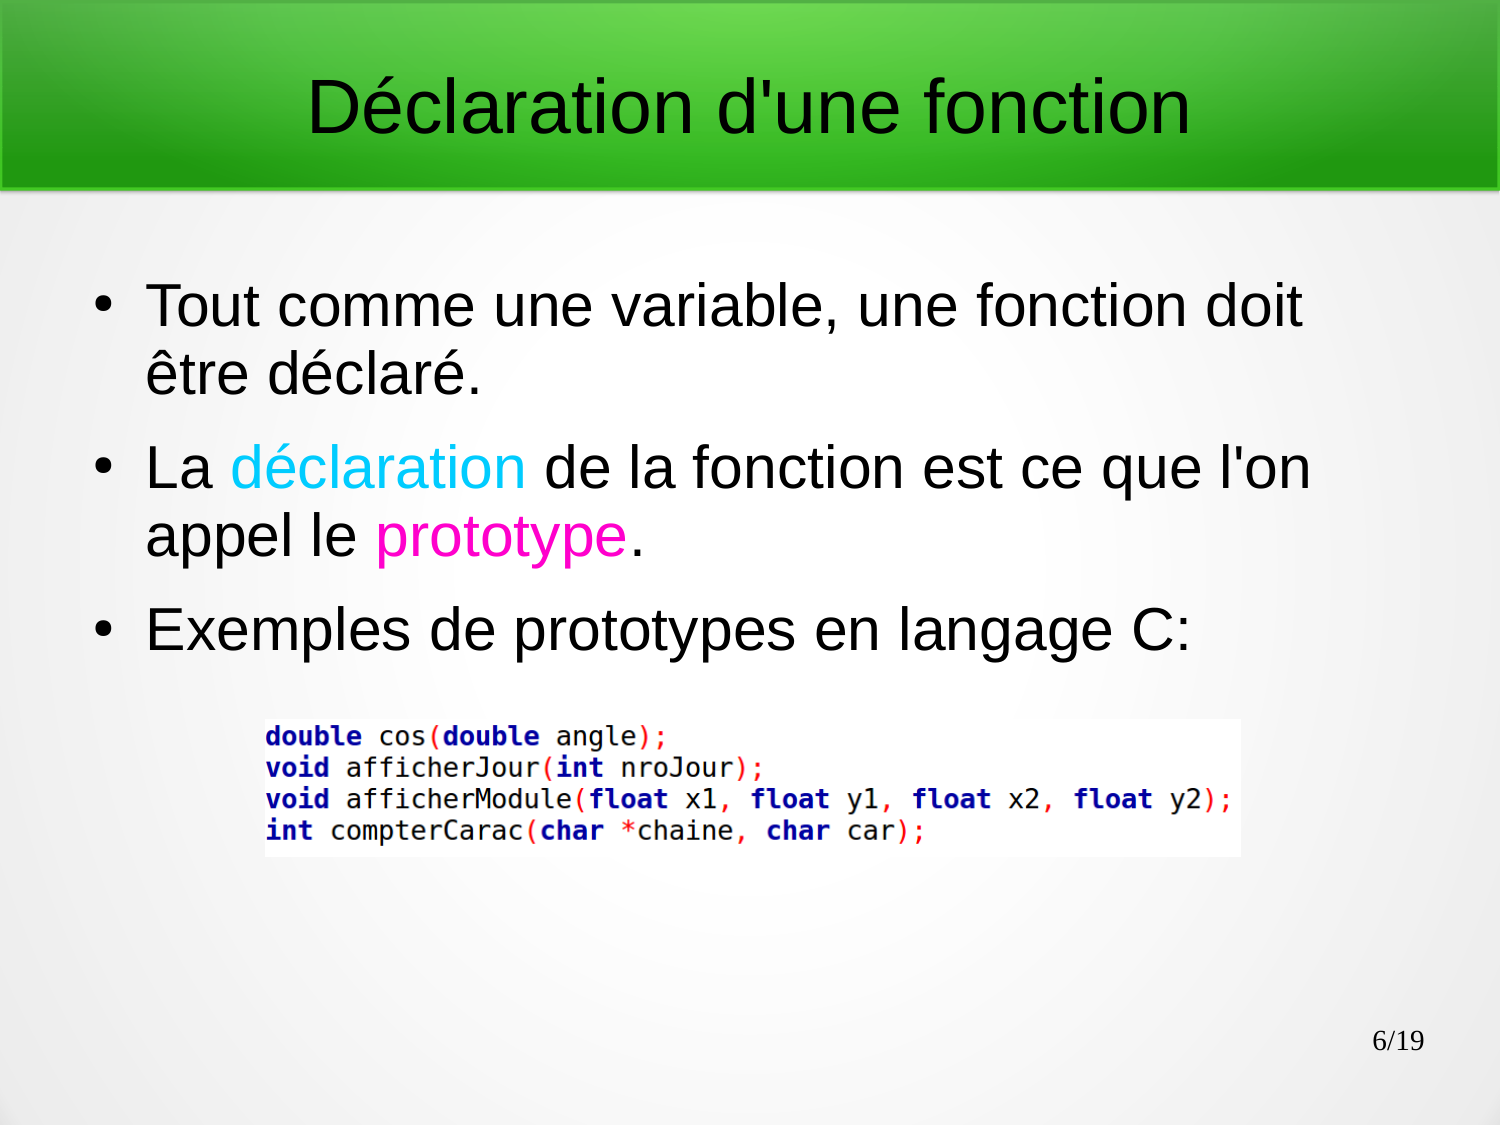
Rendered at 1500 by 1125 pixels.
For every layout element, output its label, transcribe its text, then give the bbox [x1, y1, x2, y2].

title Déclaration d'une fonction [75, 42, 1426, 172]
list Tout comme une variable, une fonction doit être déclaré. La déclaration de la fonction est ce que l'on appel le prototype. Exemples de prototypes en langage C: [75, 271, 1426, 924]
picture [265, 719, 1241, 857]
